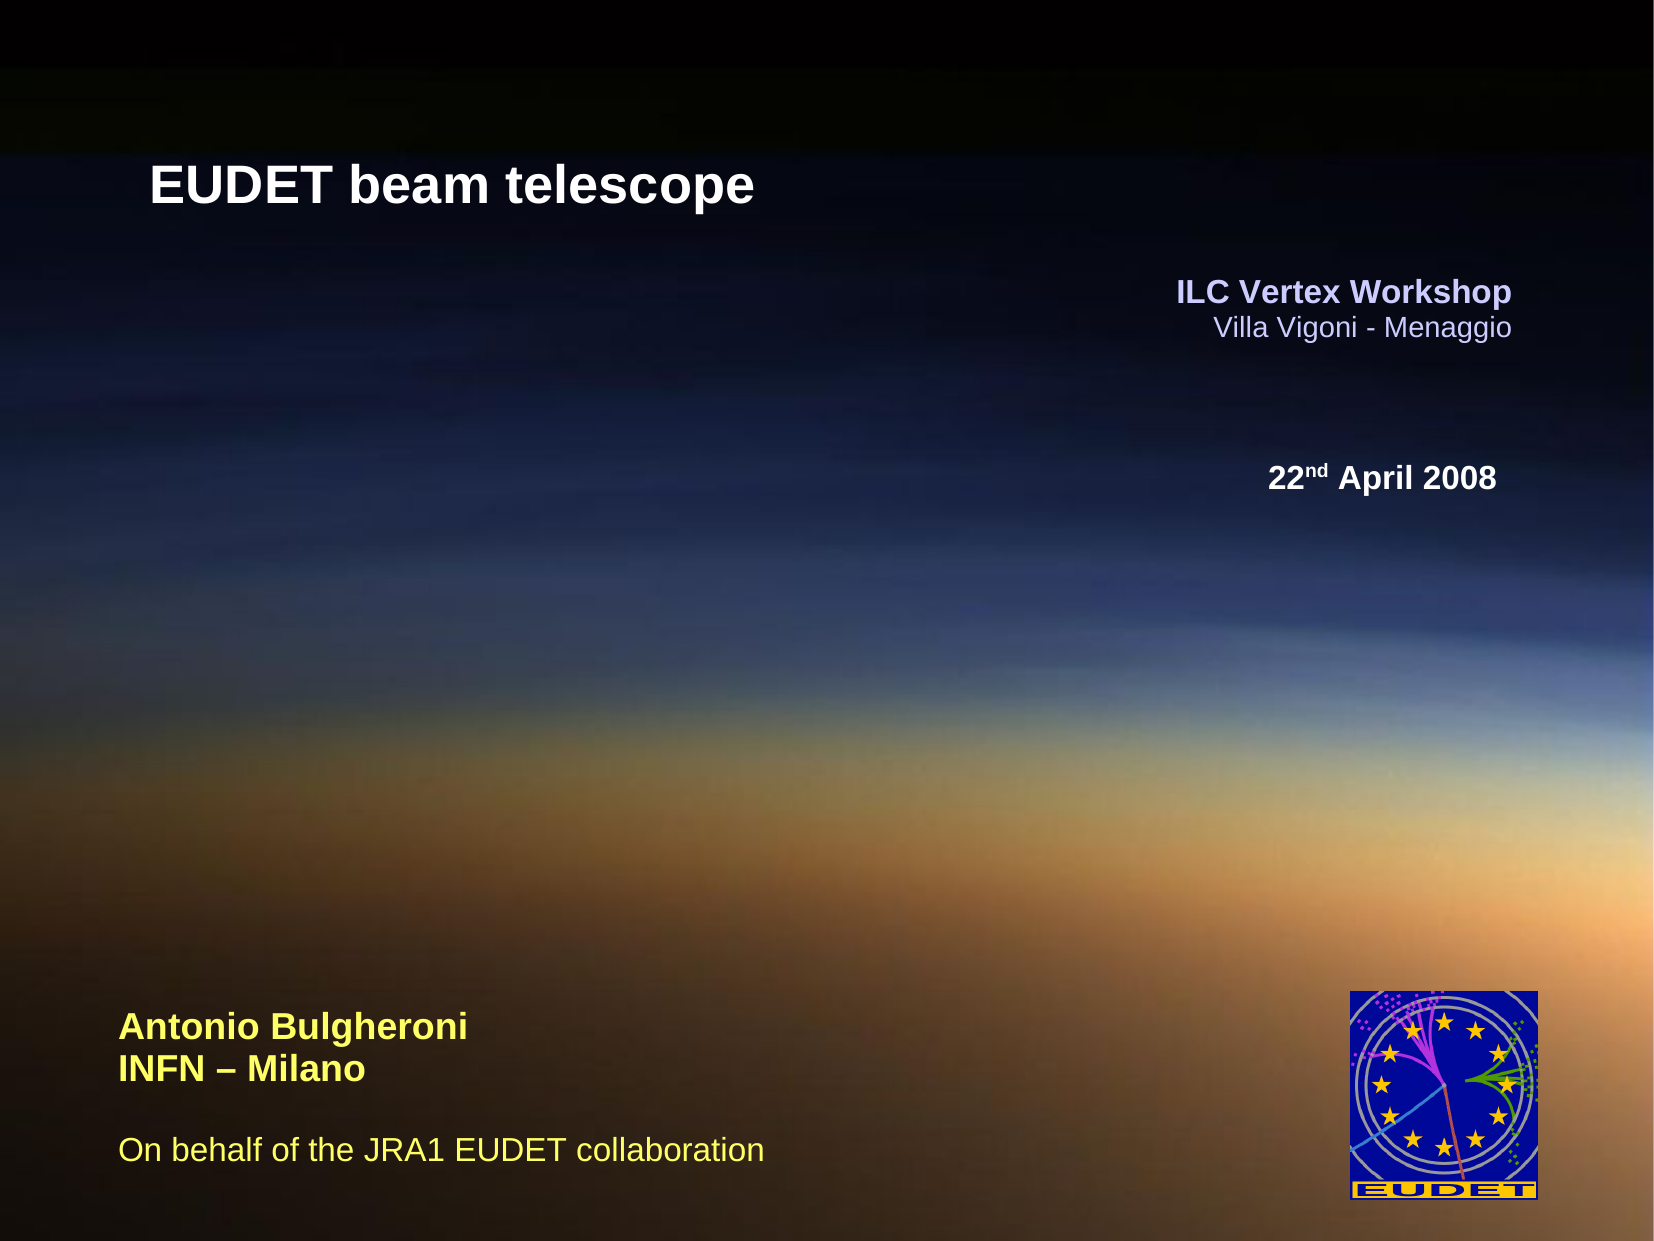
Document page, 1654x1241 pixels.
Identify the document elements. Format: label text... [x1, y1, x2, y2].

picture [0, 0, 1654, 1241]
title EUDET beam telescope [149, 118, 945, 252]
